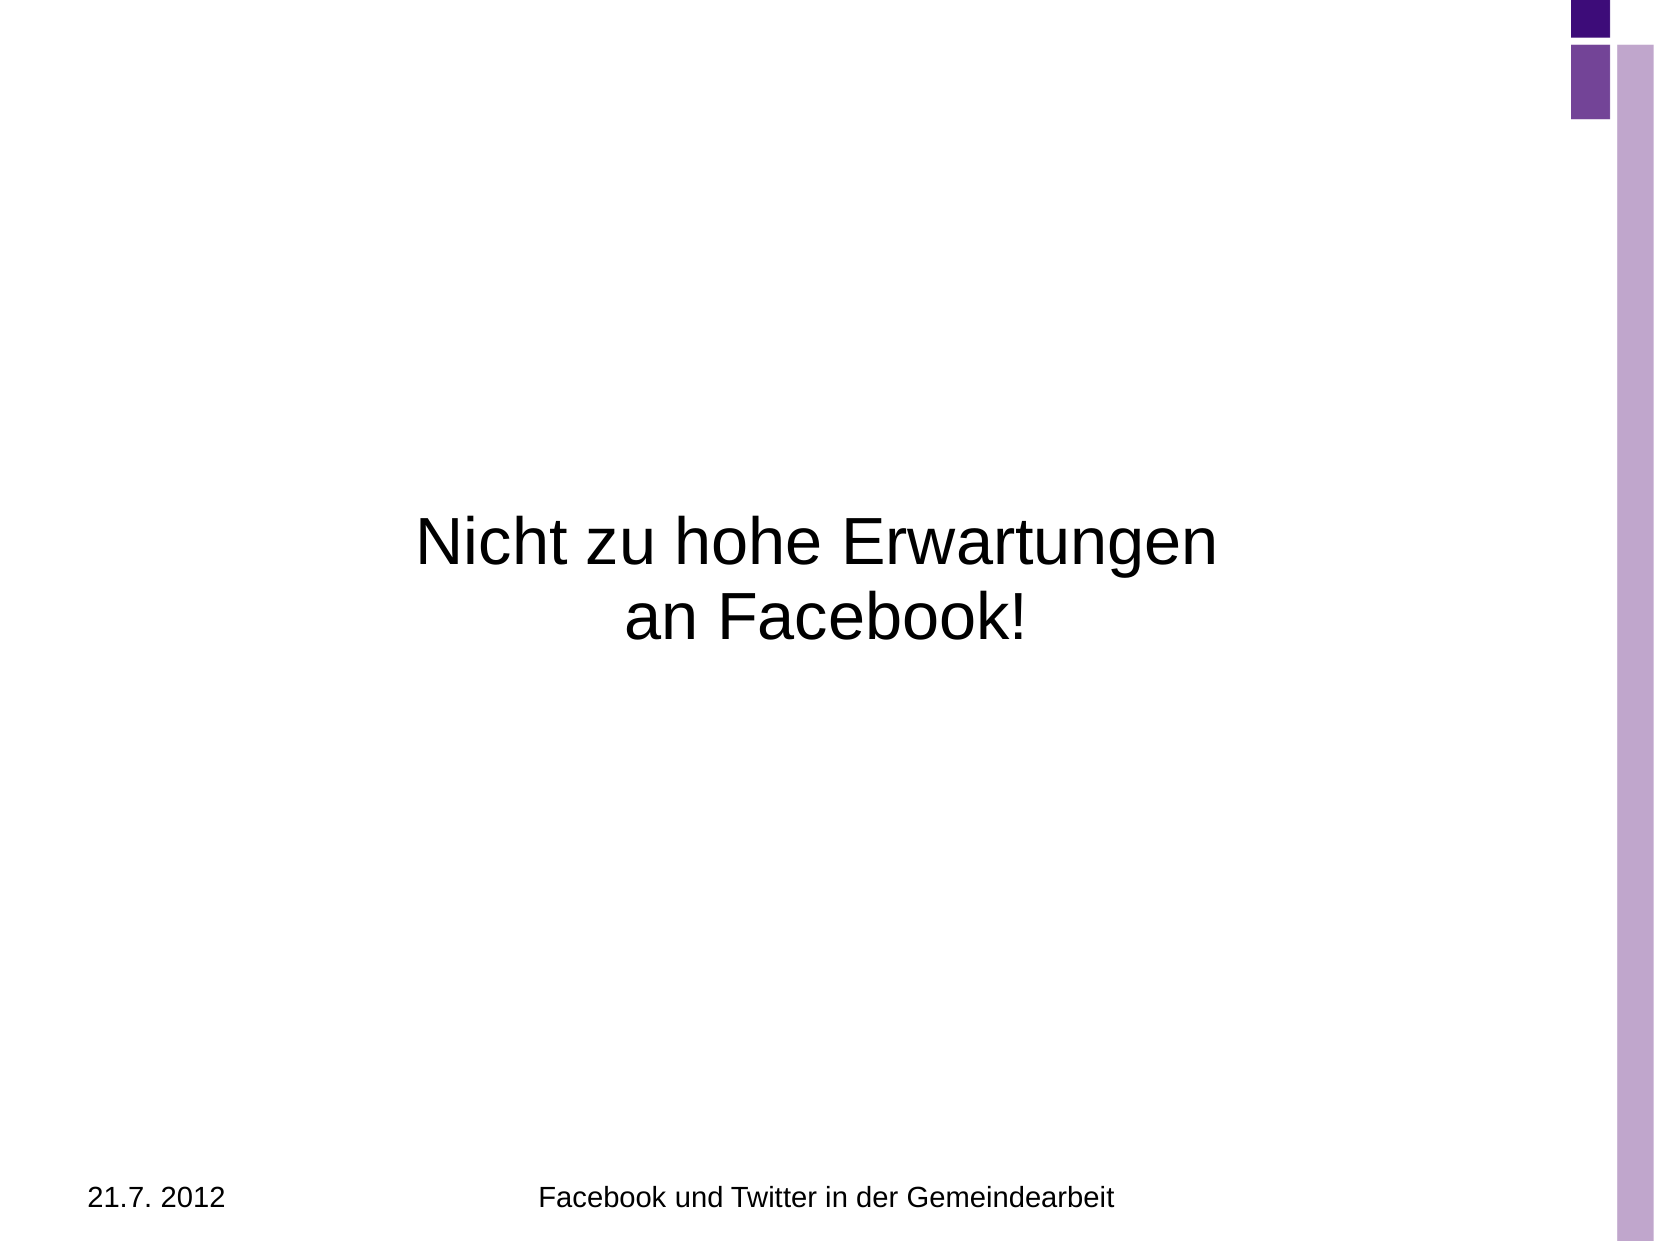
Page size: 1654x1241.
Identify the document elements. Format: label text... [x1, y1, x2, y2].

subtitle Nicht zu hohe Erwartungen an Facebook! [82, 49, 1571, 1109]
picture [1571, 0, 1654, 1241]
